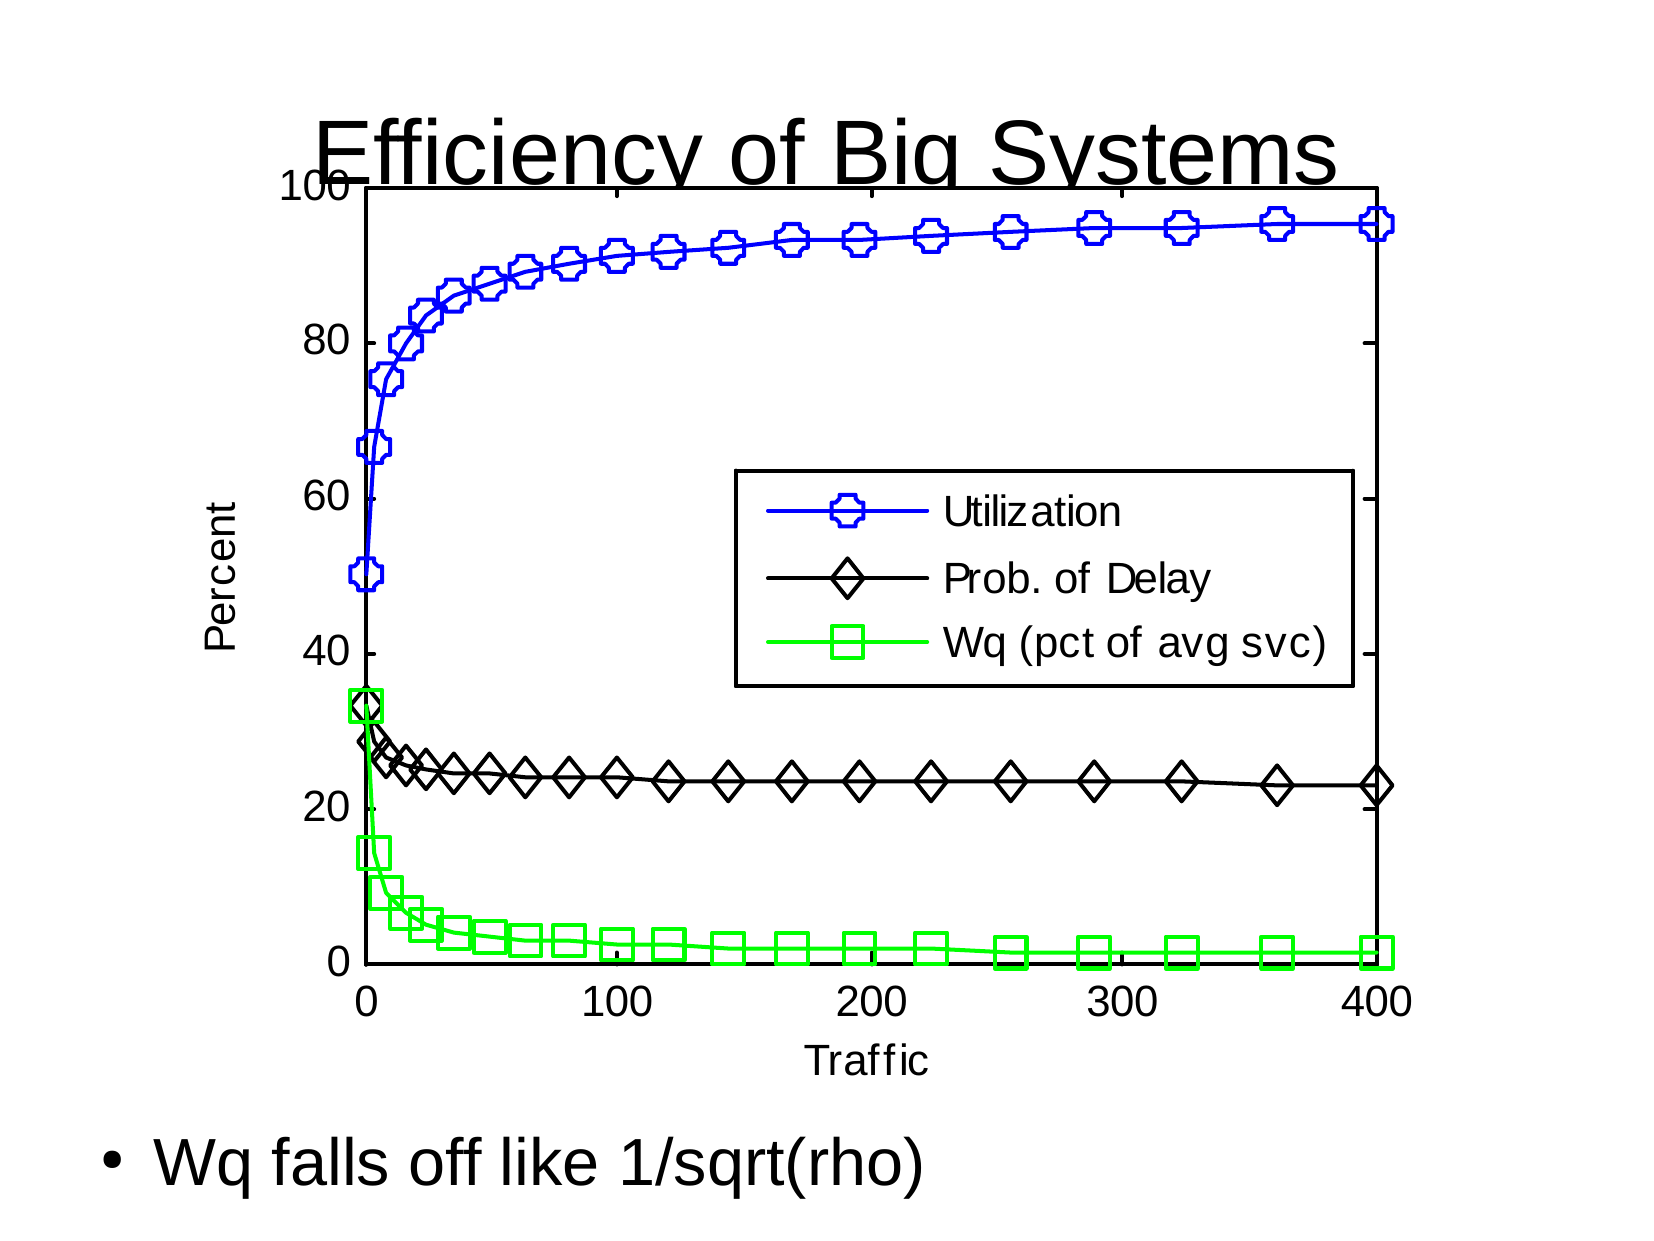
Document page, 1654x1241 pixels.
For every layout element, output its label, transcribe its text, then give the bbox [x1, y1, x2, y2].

text_box [183, 112, 1501, 1101]
title Efficiency of Big Systems [82, 56, 1571, 250]
list Wq falls off like 1/sqrt(rho) [82, 290, 1571, 1238]
